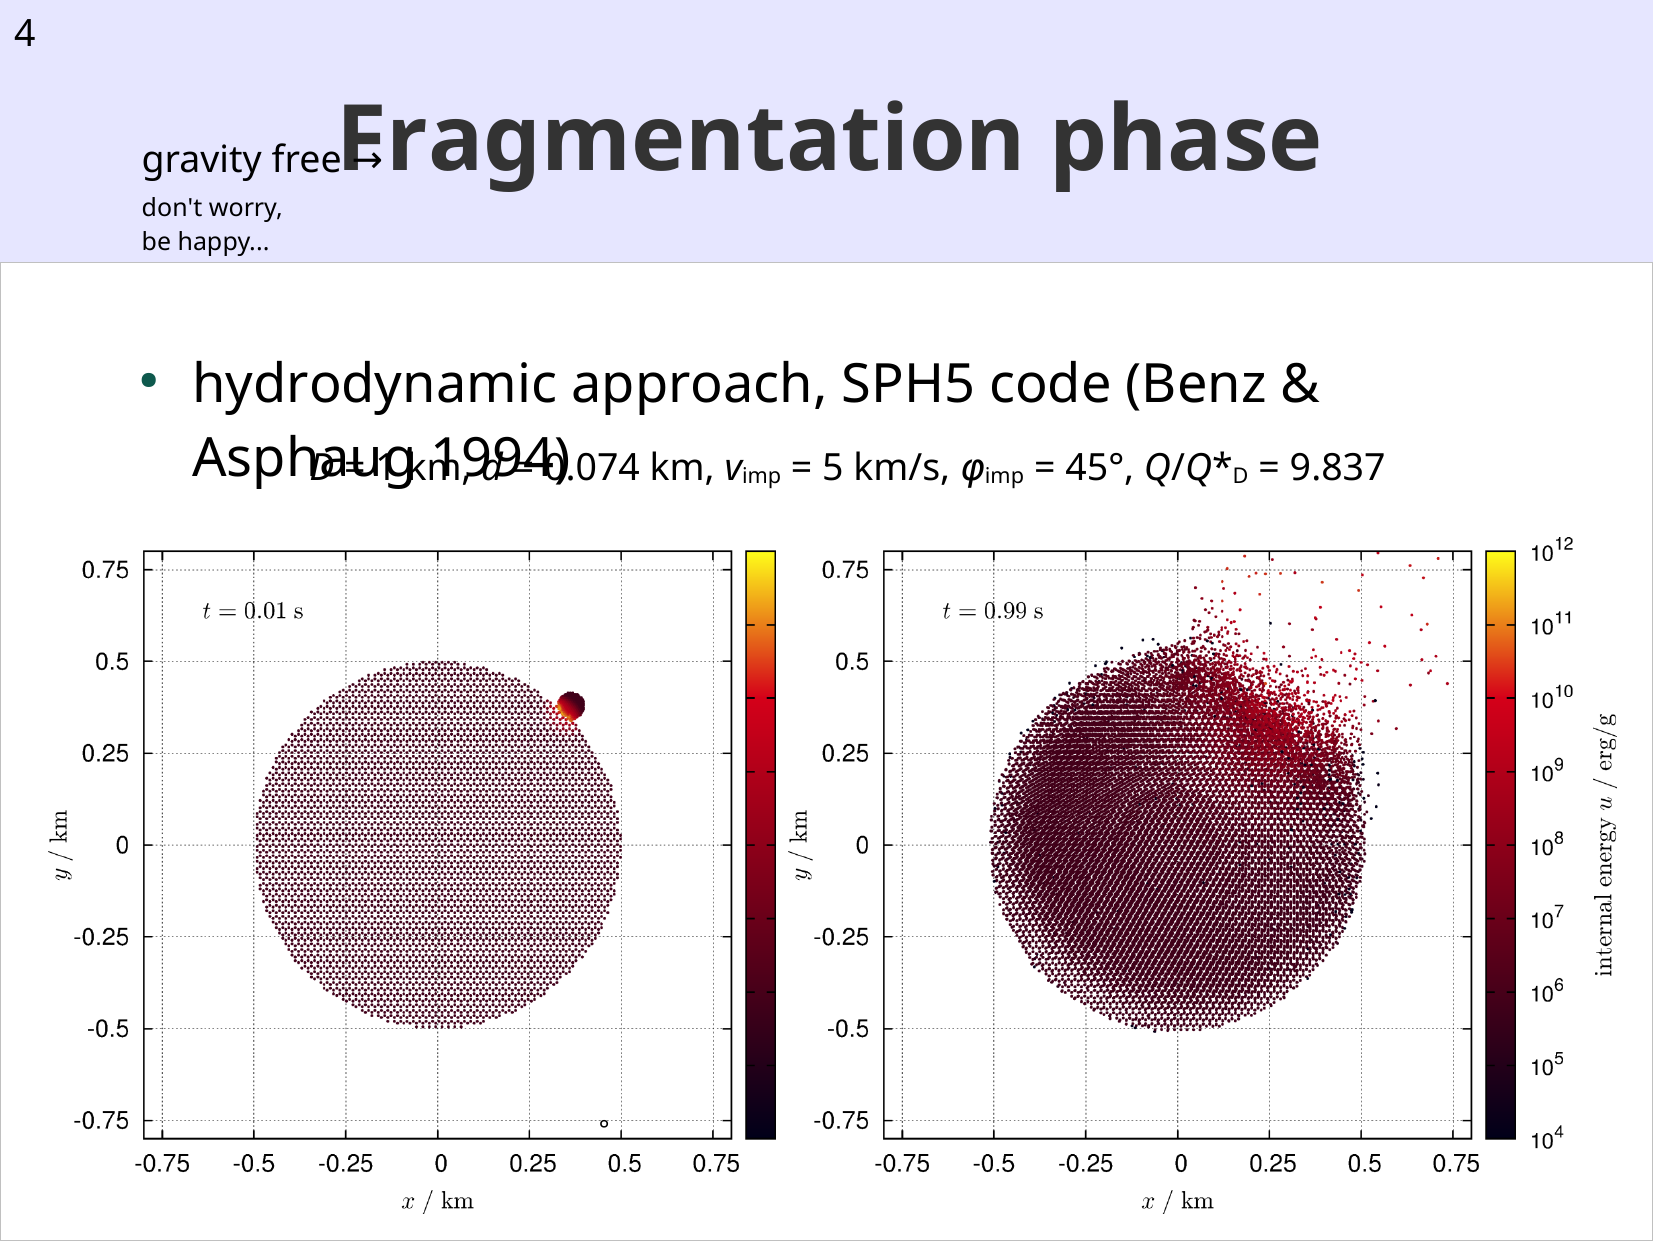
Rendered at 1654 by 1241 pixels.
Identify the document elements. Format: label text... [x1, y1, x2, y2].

title Fragmentation phase [124, 31, 1536, 239]
list hydrodynamic approach, SPH5 code (Benz & Asphaug 1994) [121, 344, 1561, 537]
text_box gravity free → don't worry, be happy... [126, 125, 378, 249]
text_box D = 1 km, d = 0.074 km, vimp = 5 km/s, φimp = 45°, Q/Q*D = 9.837 [294, 432, 1357, 492]
text_box 4 [0, 0, 50, 59]
chart [479, 995, 1484, 1173]
picture [48, 537, 1617, 1214]
